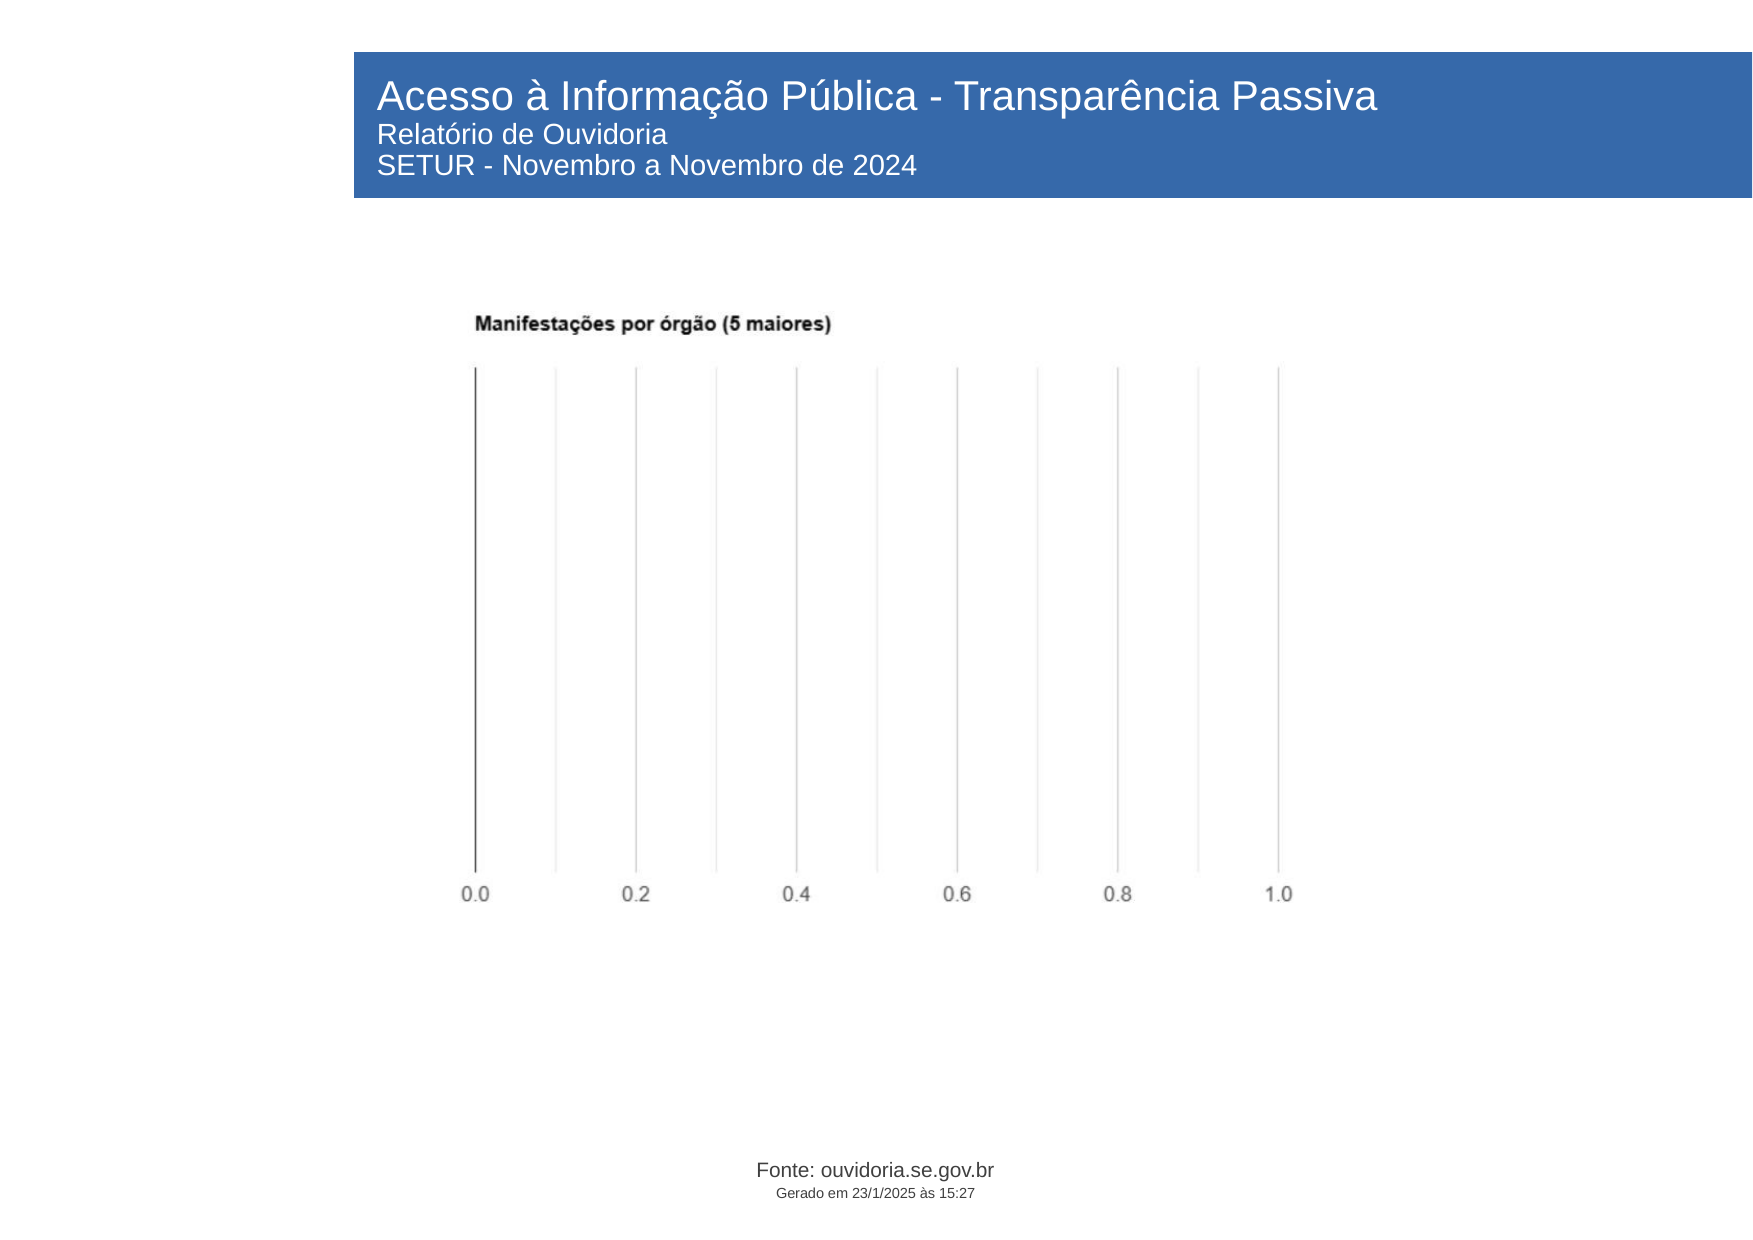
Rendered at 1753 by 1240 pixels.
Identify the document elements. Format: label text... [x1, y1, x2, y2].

text_box Acesso à Informação Pública - Transparência Passiva Relatório de Ouvidoria SETUR - Novembro a Novembro de 2024 [376, 72, 1403, 186]
text_box [354, 52, 1752, 198]
text_box [227, 211, 1527, 1028]
text_box Fonte: ouvidoria.se.gov.br Gerado em 23/1/2025 às 15:27 [756, 1158, 1023, 1208]
